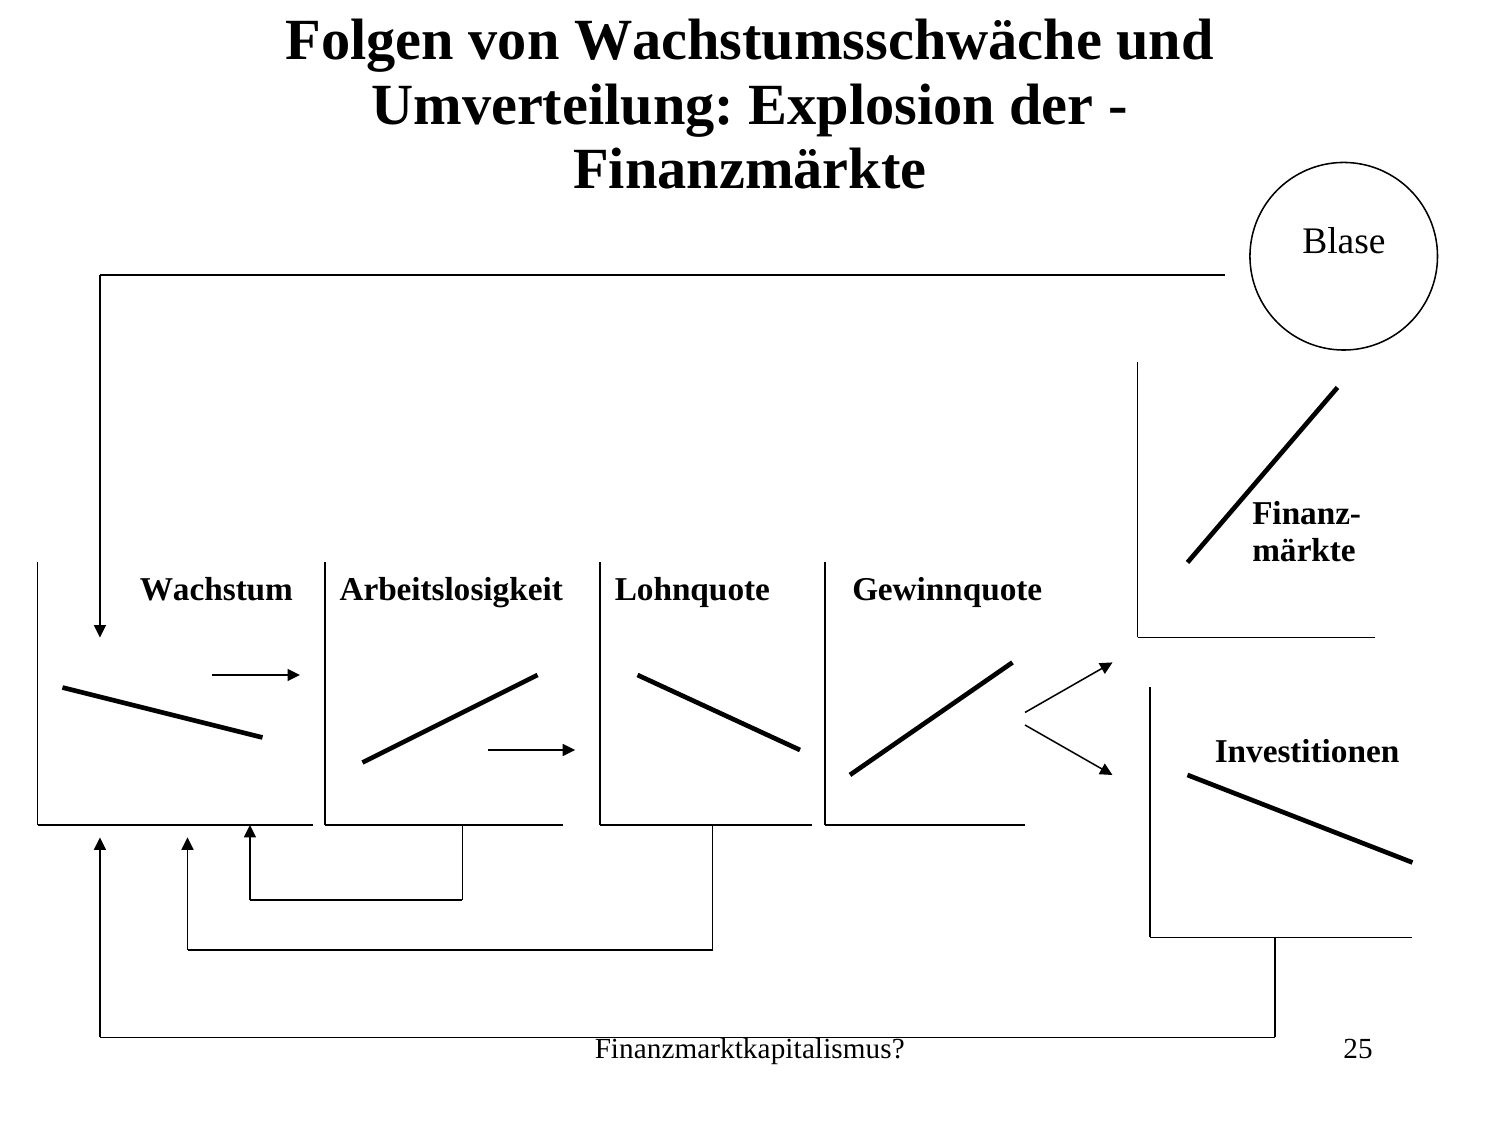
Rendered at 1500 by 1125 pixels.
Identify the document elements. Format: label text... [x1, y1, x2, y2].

text_box Wachstum [125, 562, 326, 616]
text_box Finanz-märkte [1237, 487, 1438, 577]
text_box [1249, 162, 1438, 351]
text_box Folgen von Wachstumsschwäche und Umverteilung: Explosion der -Finanzmärkte [193, 0, 1307, 210]
text_box Gewinnquote [837, 562, 1063, 616]
text_box Arbeitslosigkeit [326, 562, 600, 616]
text_box Lohnquote [600, 562, 813, 616]
text_box Blase [1287, 212, 1413, 270]
text_box Investitionen [1200, 725, 1438, 778]
